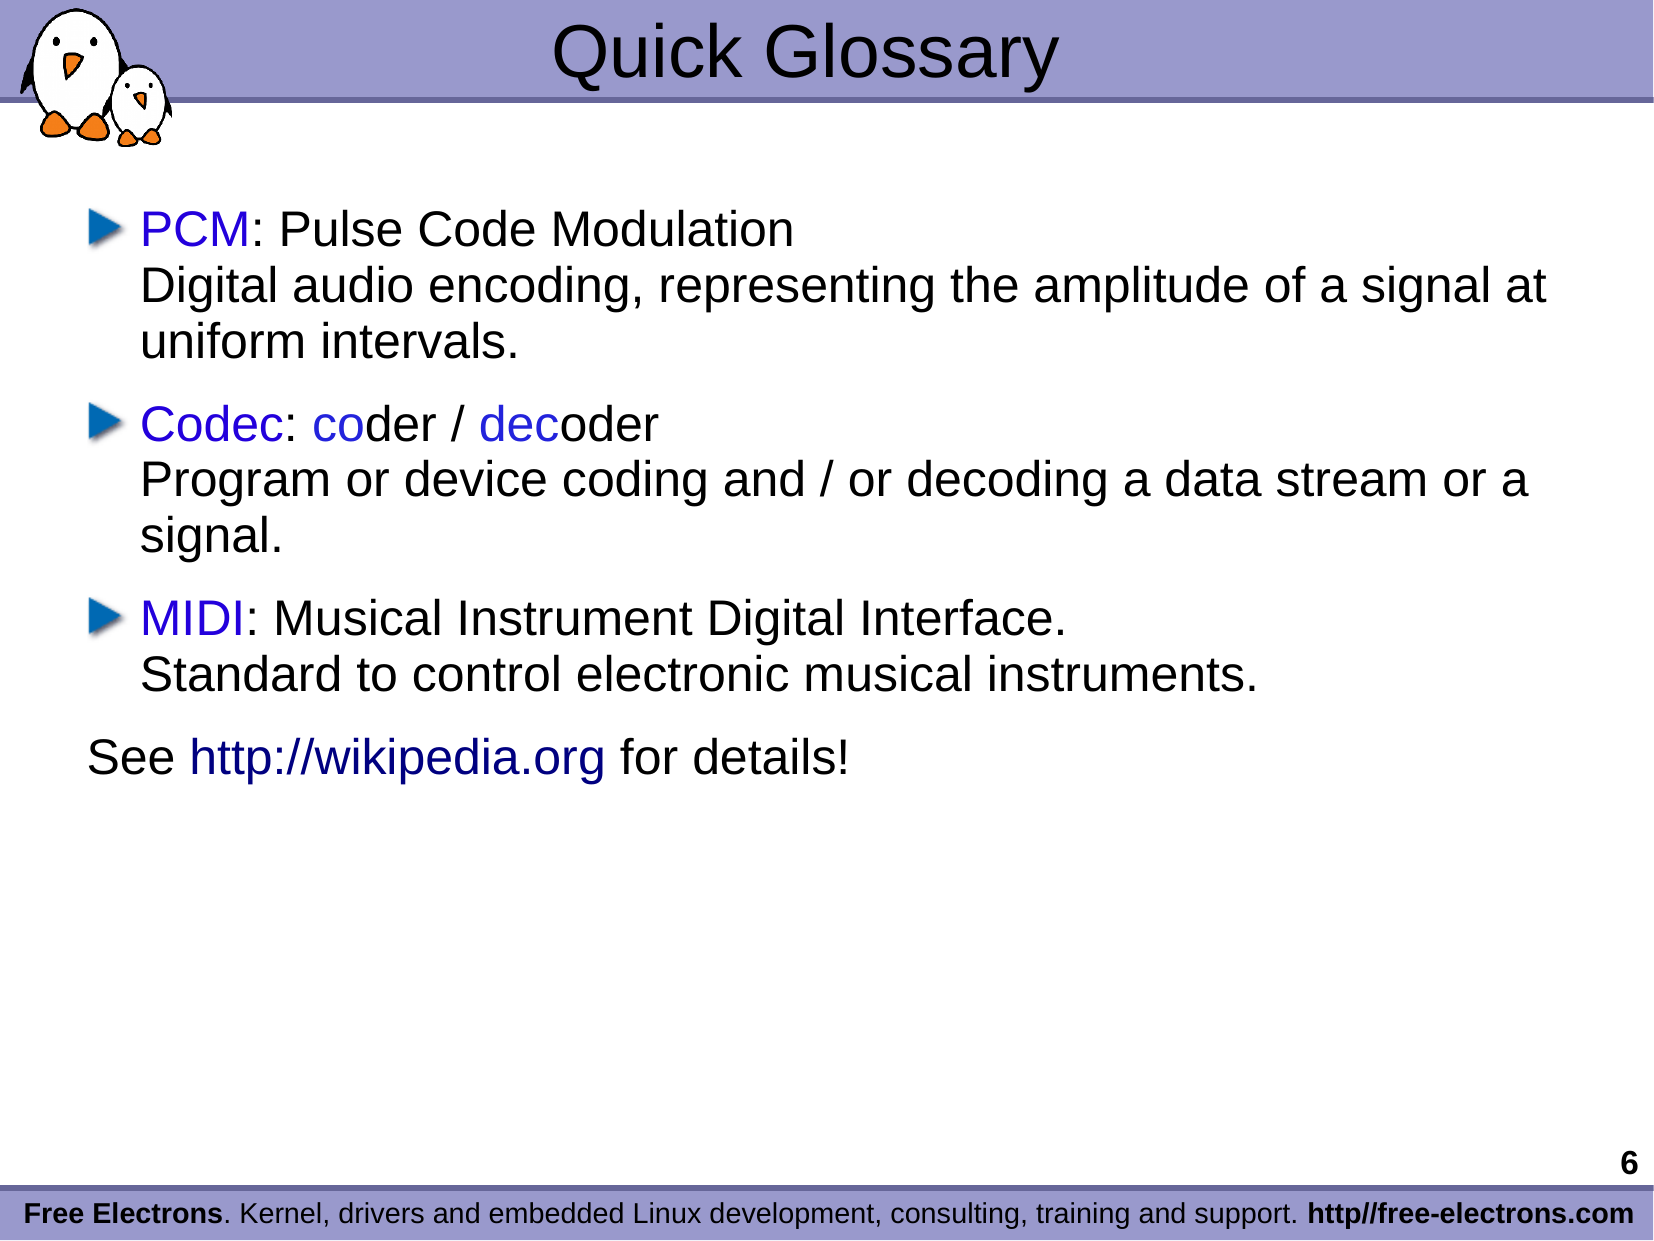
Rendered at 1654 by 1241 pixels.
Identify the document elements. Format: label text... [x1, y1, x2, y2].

title Quick Glossary [60, 0, 1551, 103]
picture [20, 8, 172, 147]
list PCM: Pulse Code Modulation Digital audio encoding, representing the amplitude of a signal at uniform intervals. Codec: coder / decoder Program or device coding and / or decoding a data stream or a signal. MIDI: Musical Instrument Digital Interface. Standard to control electronic musical instruments. See http://wikipedia.org for details! [68, 201, 1592, 1118]
